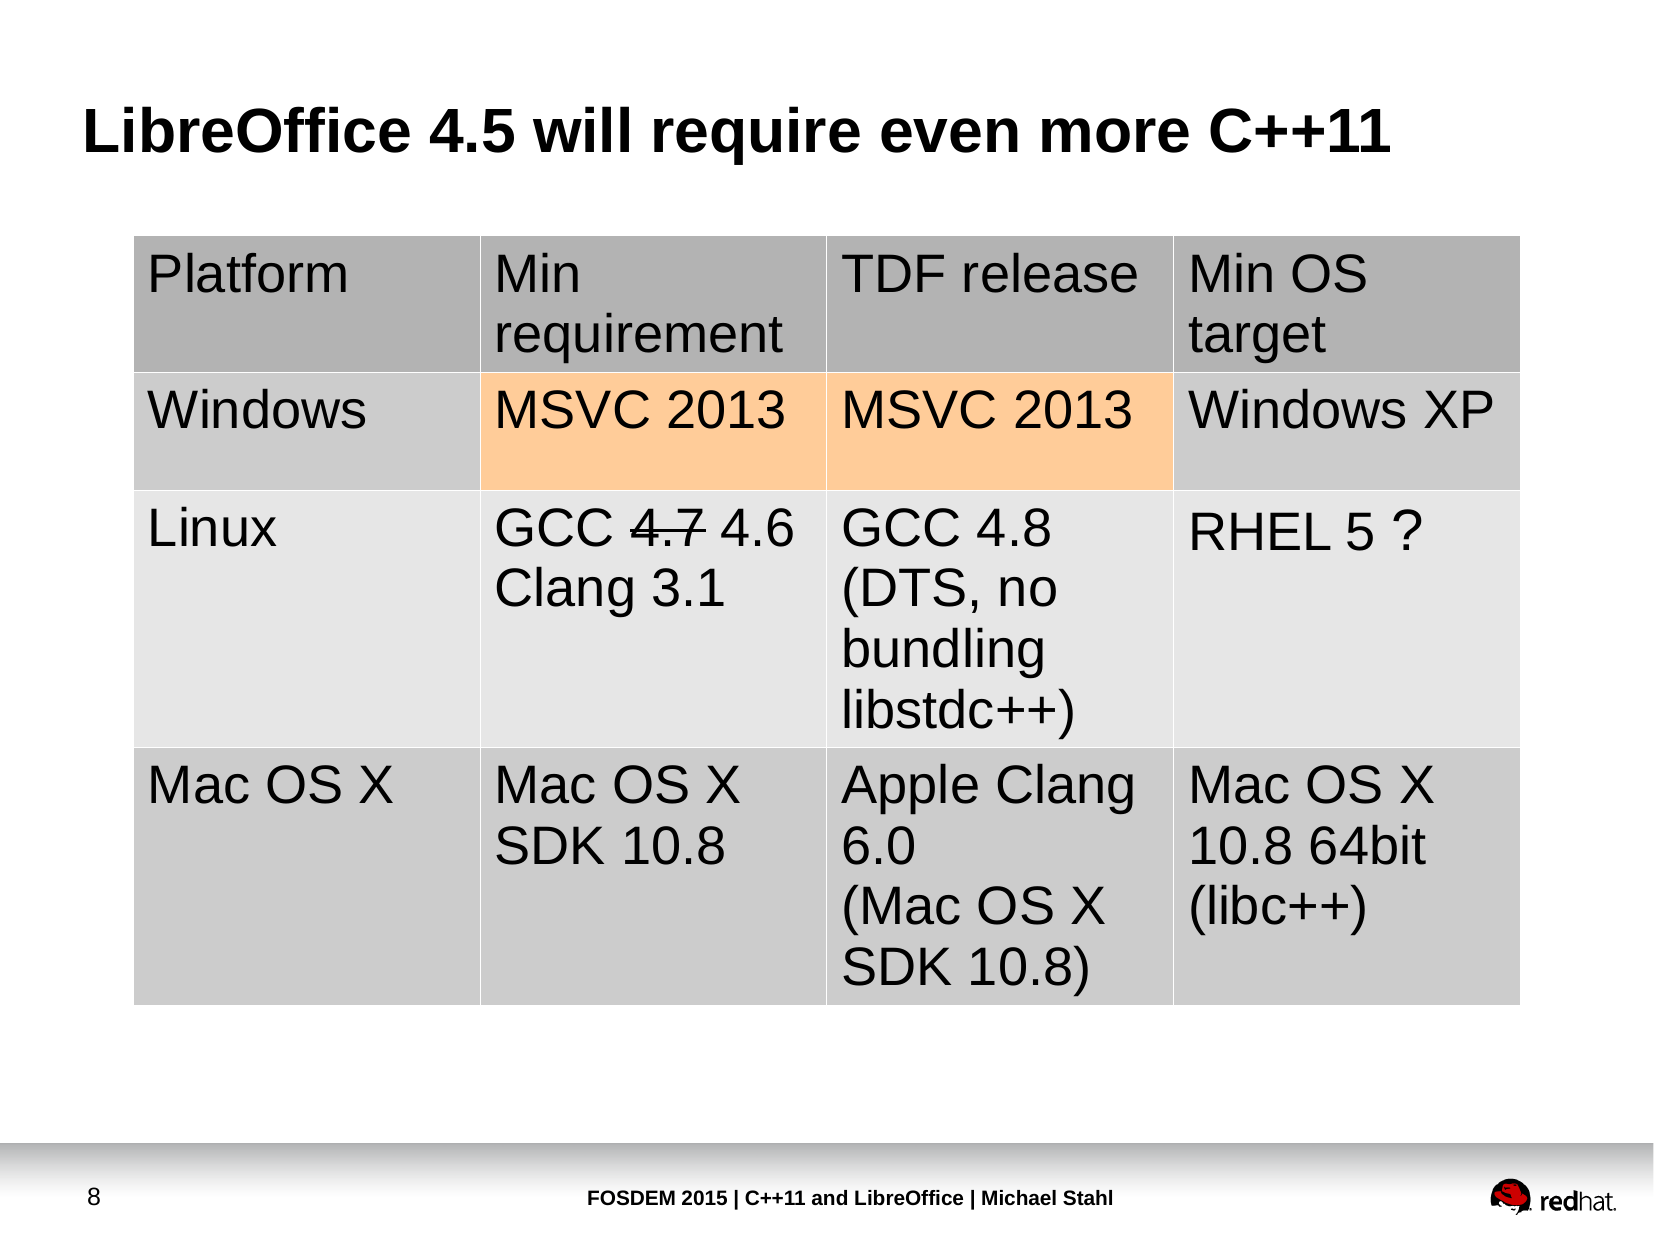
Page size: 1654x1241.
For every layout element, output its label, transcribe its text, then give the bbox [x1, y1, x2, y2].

table_cell Mac OS X 10.8 64bit (libc++) [1174, 748, 1520, 1005]
table_cell GCC 4.8 (DTS, no bundling libstdc++) [827, 491, 1173, 747]
table_cell Windows [134, 373, 480, 490]
table_header Min OS target [1174, 236, 1520, 372]
table_cell Linux [134, 491, 480, 747]
table_cell MSVC 2013 [481, 373, 826, 490]
table_cell MSVC 2013 [827, 373, 1173, 490]
table_cell Mac OS X SDK 10.8 [481, 748, 826, 1005]
title LibreOffice 4.5 will require even more C++11 [82, 37, 1571, 226]
table_cell GCC 4.7 4.6 Clang 3.1 [481, 491, 826, 747]
table_header Platform [134, 236, 480, 372]
table_header TDF release [827, 236, 1173, 372]
table_cell Mac OS X [134, 748, 480, 1005]
table_cell RHEL 5 ? [1174, 491, 1520, 747]
table_cell Windows XP [1174, 373, 1520, 490]
table_cell Apple Clang 6.0 (Mac OS X SDK 10.8) [827, 748, 1173, 1005]
picture [0, 1143, 1654, 1241]
table_header Min requirement [481, 236, 826, 372]
